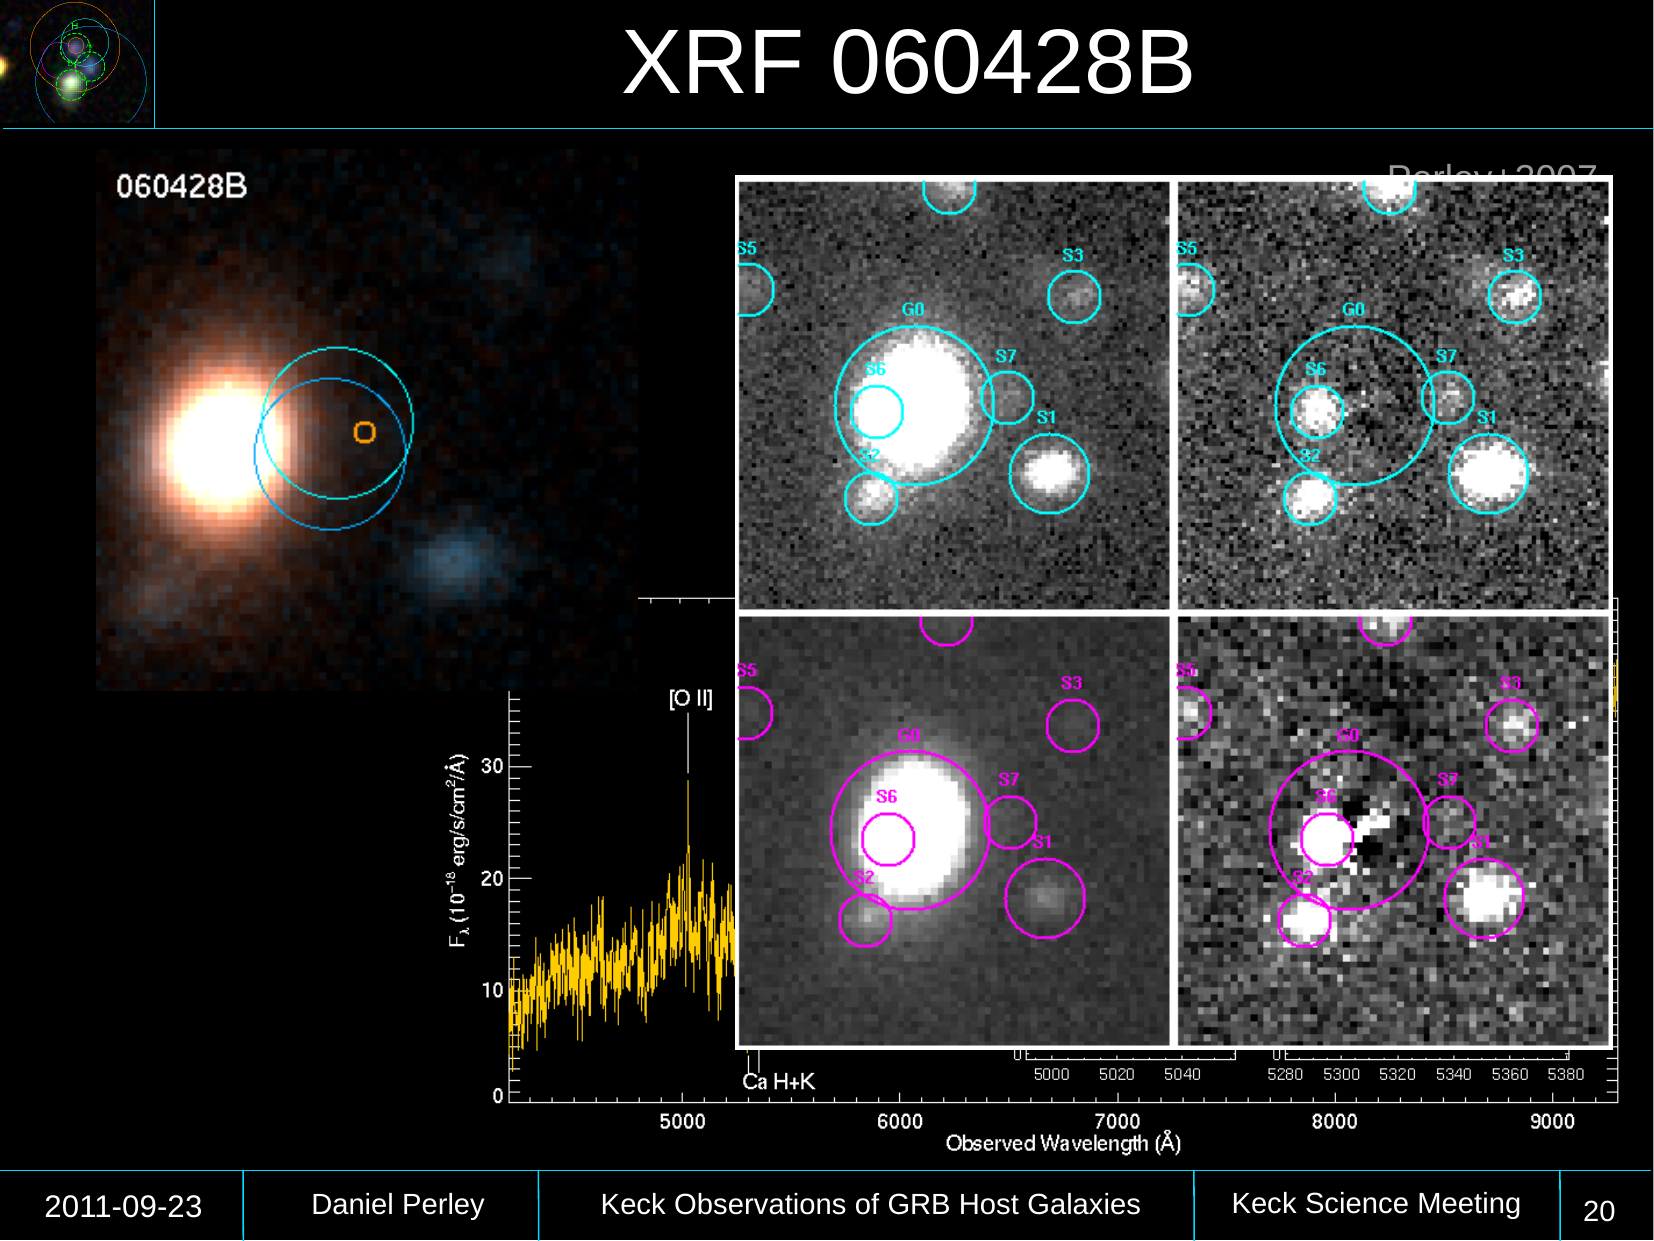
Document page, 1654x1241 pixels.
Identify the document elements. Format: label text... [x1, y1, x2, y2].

picture [0, 0, 151, 123]
title XRF 060428B [165, 10, 1654, 114]
picture [96, 149, 1644, 1159]
text_box Perley+2007 [1253, 150, 1613, 175]
